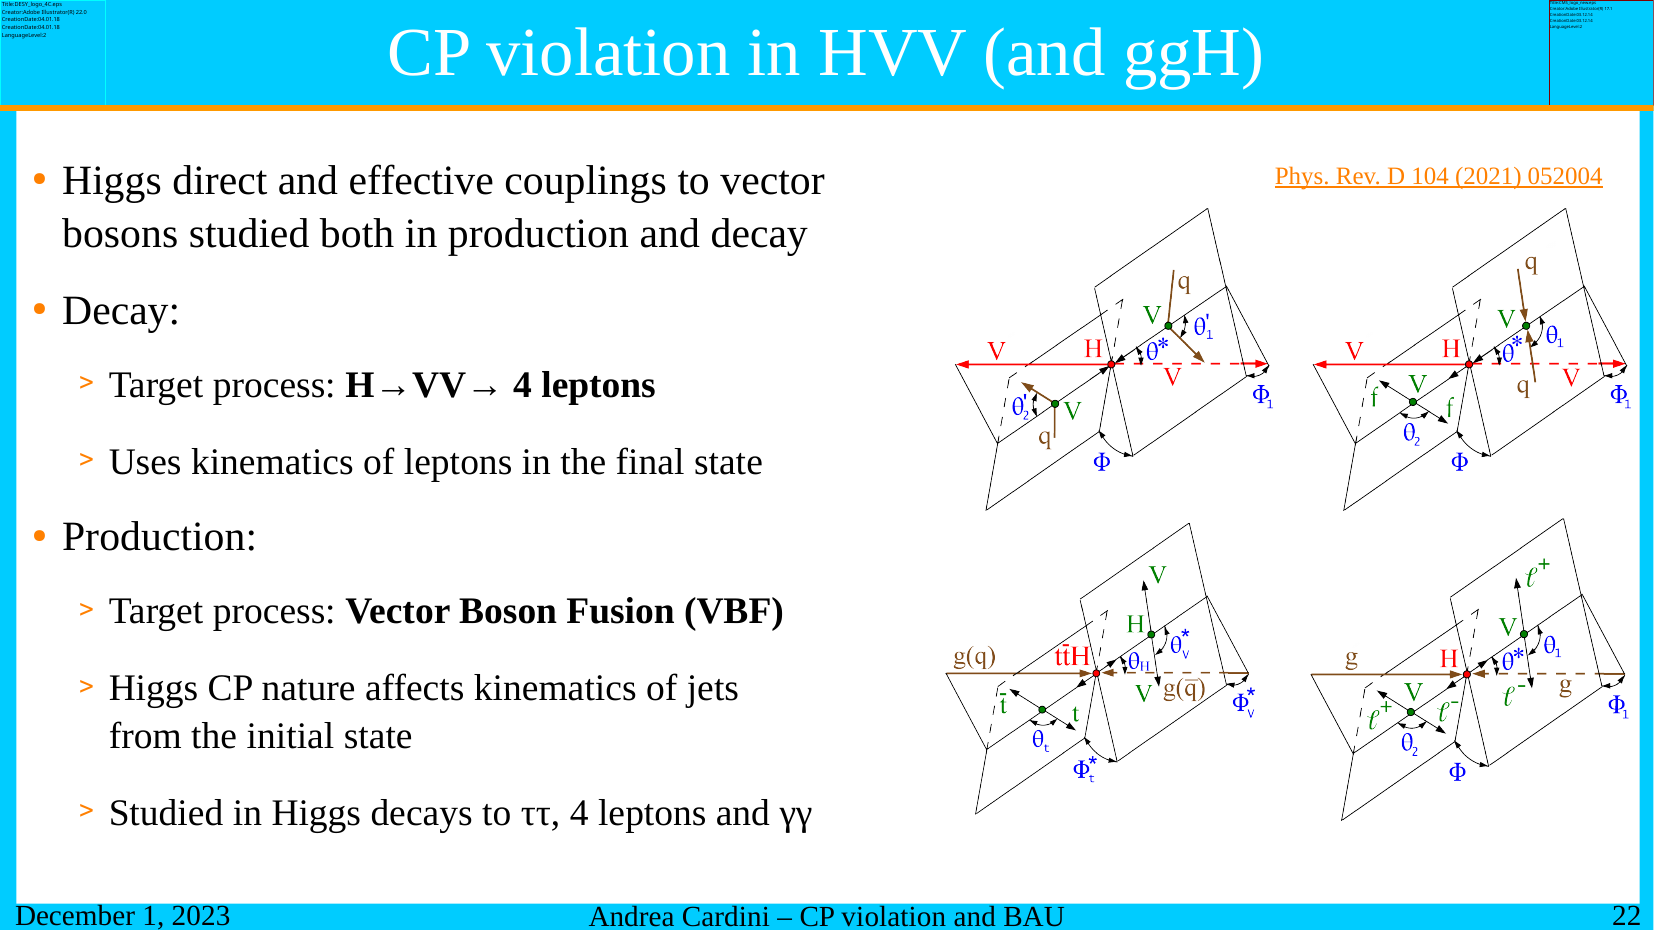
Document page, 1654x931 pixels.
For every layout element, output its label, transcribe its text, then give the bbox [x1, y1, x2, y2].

text_box Phys. Rev. D 104 (2021) 052004 [1260, 155, 1621, 203]
picture [945, 208, 1631, 821]
title CP violation in HVV (and ggH) [14, 0, 1640, 106]
list Higgs direct and effective couplings to vector bosons studied both in production and decay Decay: Target process: H→VV→ 4 leptons Uses kinematics of leptons in the final state Production: Target process: Vector Boson Fusion (VBF) Higgs CP nature affects kinematics of jets from the initial state Studied in Higgs decays to ττ, 4 leptons and γγ [0, 150, 946, 901]
